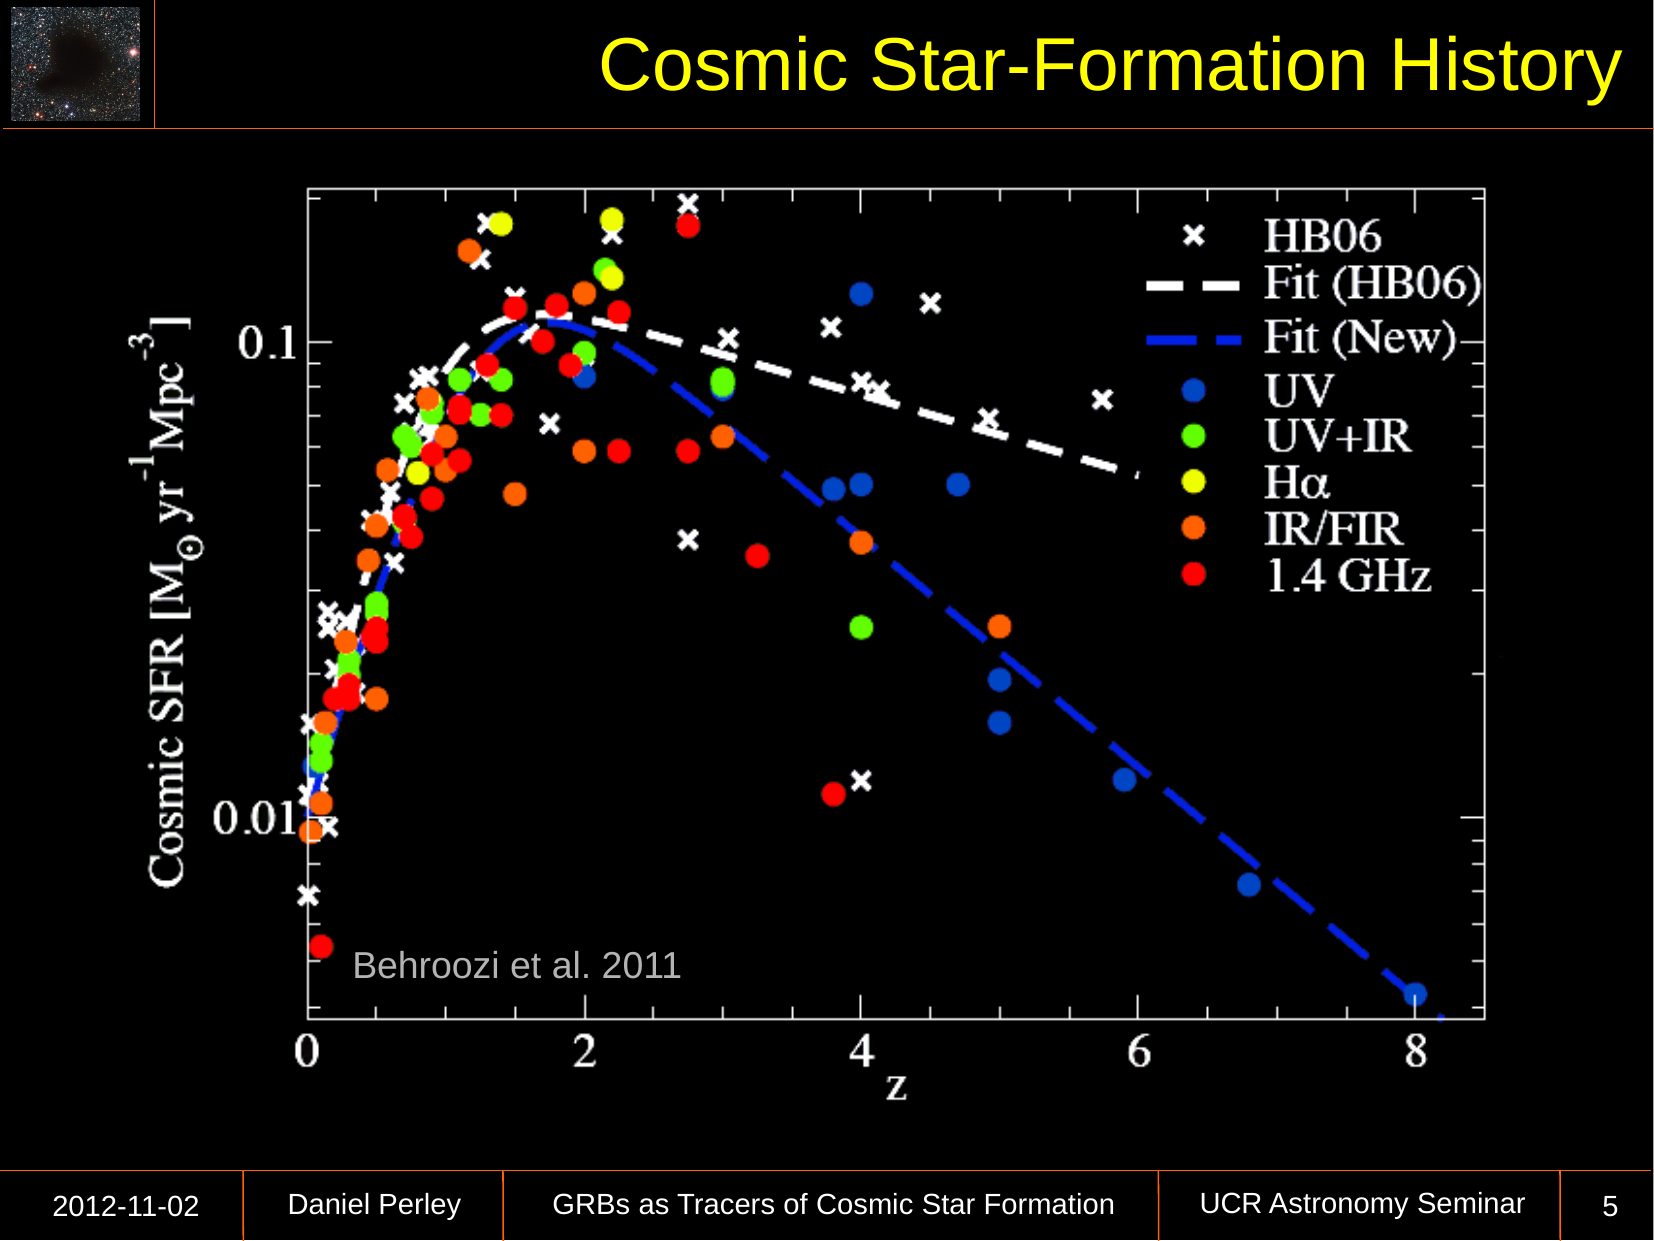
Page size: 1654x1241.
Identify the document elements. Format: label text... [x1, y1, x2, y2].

text_box Behroozi et al. 2011 [337, 937, 751, 1051]
title Cosmic Star-Formation History [337, 21, 1624, 108]
picture [11, 7, 140, 121]
picture [100, 167, 1521, 1106]
